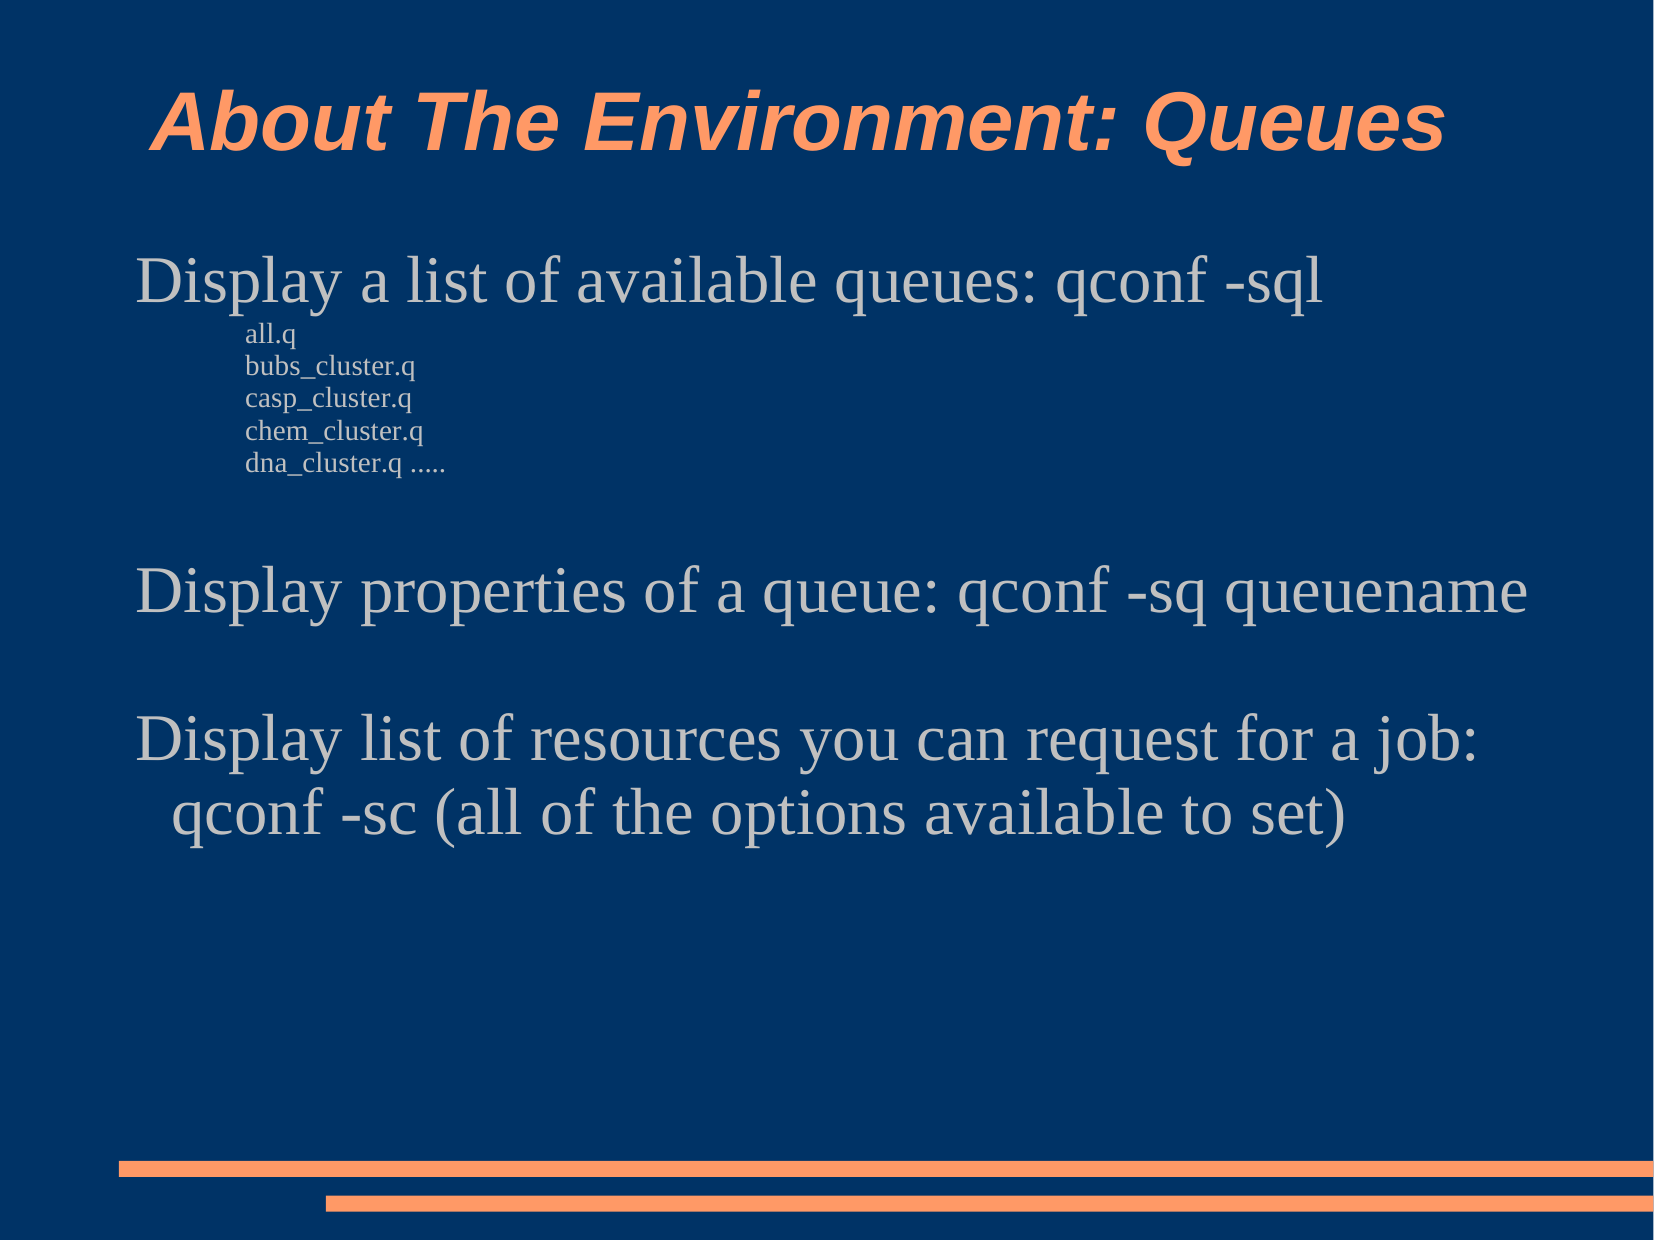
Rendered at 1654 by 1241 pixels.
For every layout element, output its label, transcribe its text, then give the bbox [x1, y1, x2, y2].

title About The Environment: Queues [150, 17, 1576, 198]
subtitle Display a list of available queues: qconf -sql all.q bubs_cluster.q casp_cluster.q chem_cluster.q dna_cluster.q ..... Display properties of a queue: qconf -sq queuename Display list of resources you can request for a job: qconf -sc (all of the options available to set) [135, 198, 1576, 1241]
